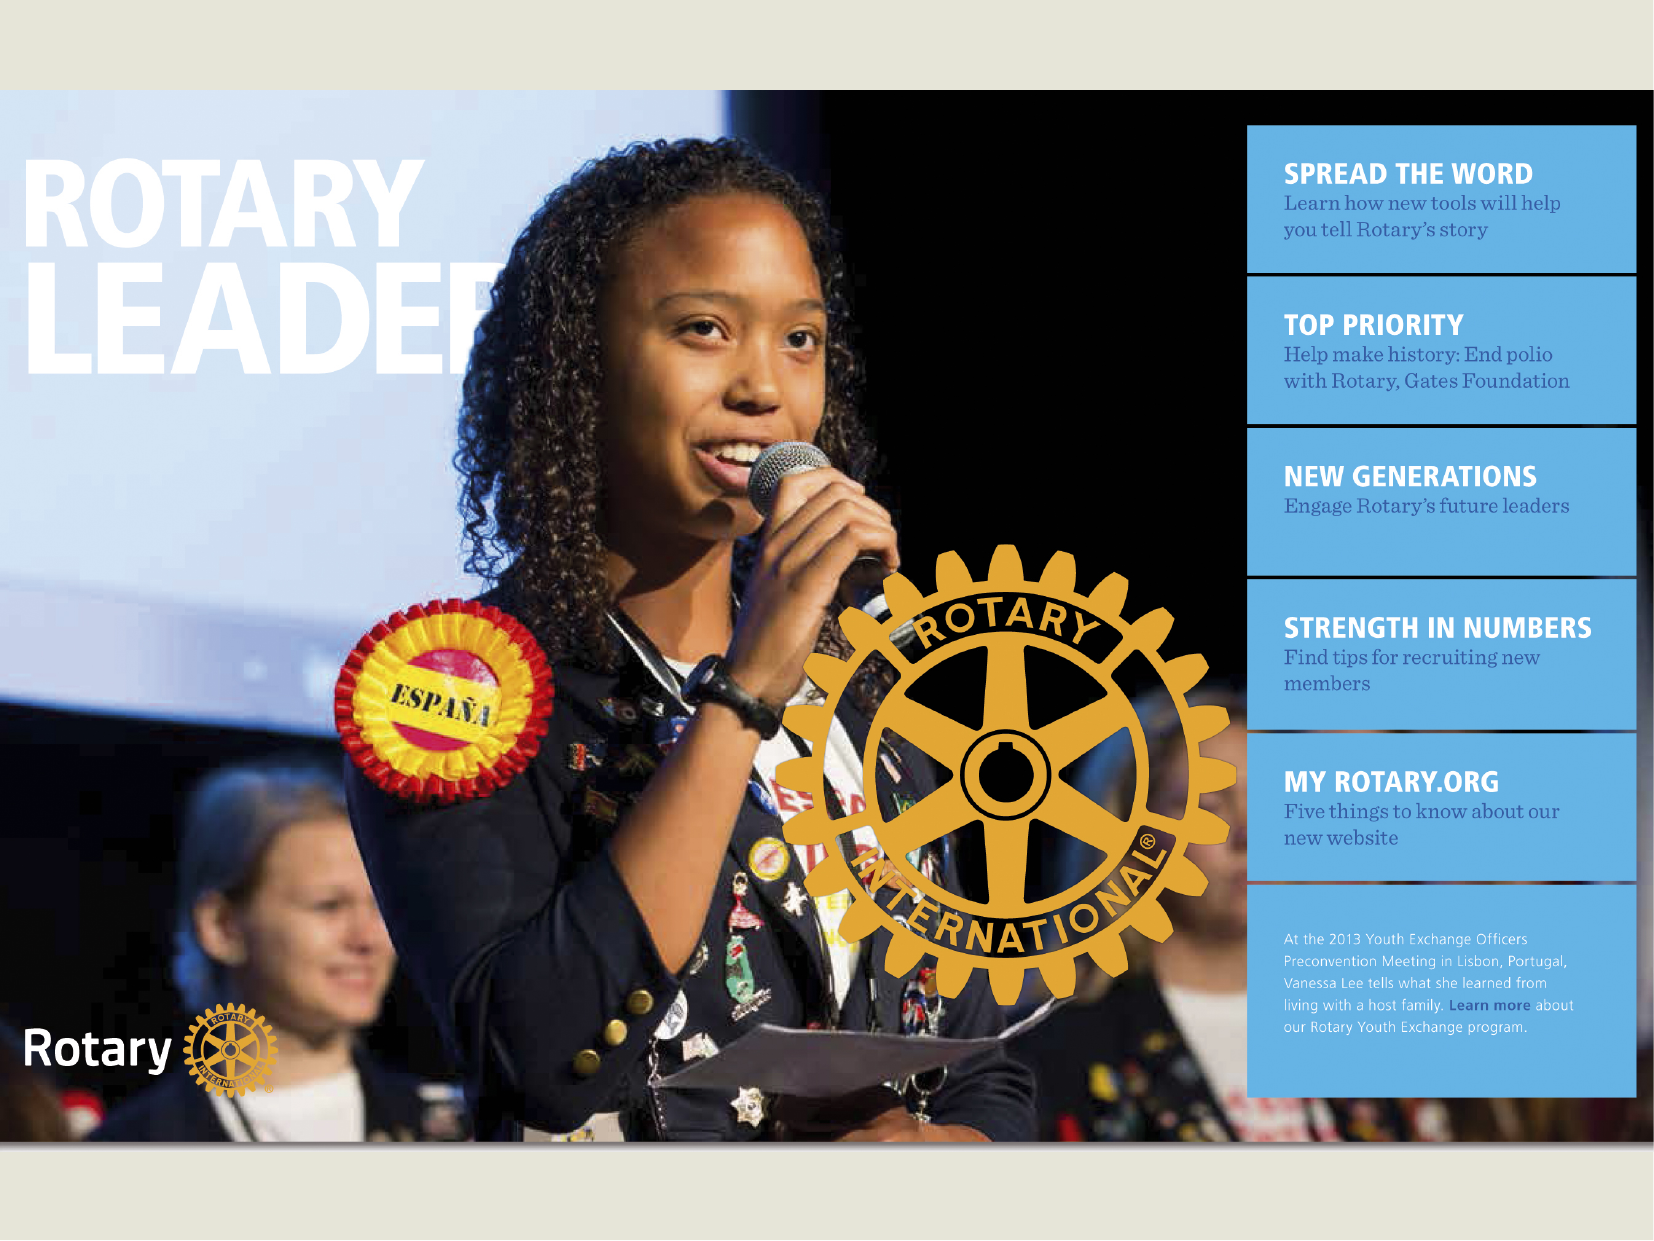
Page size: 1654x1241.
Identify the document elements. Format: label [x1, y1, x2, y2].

picture [0, 90, 1654, 1152]
